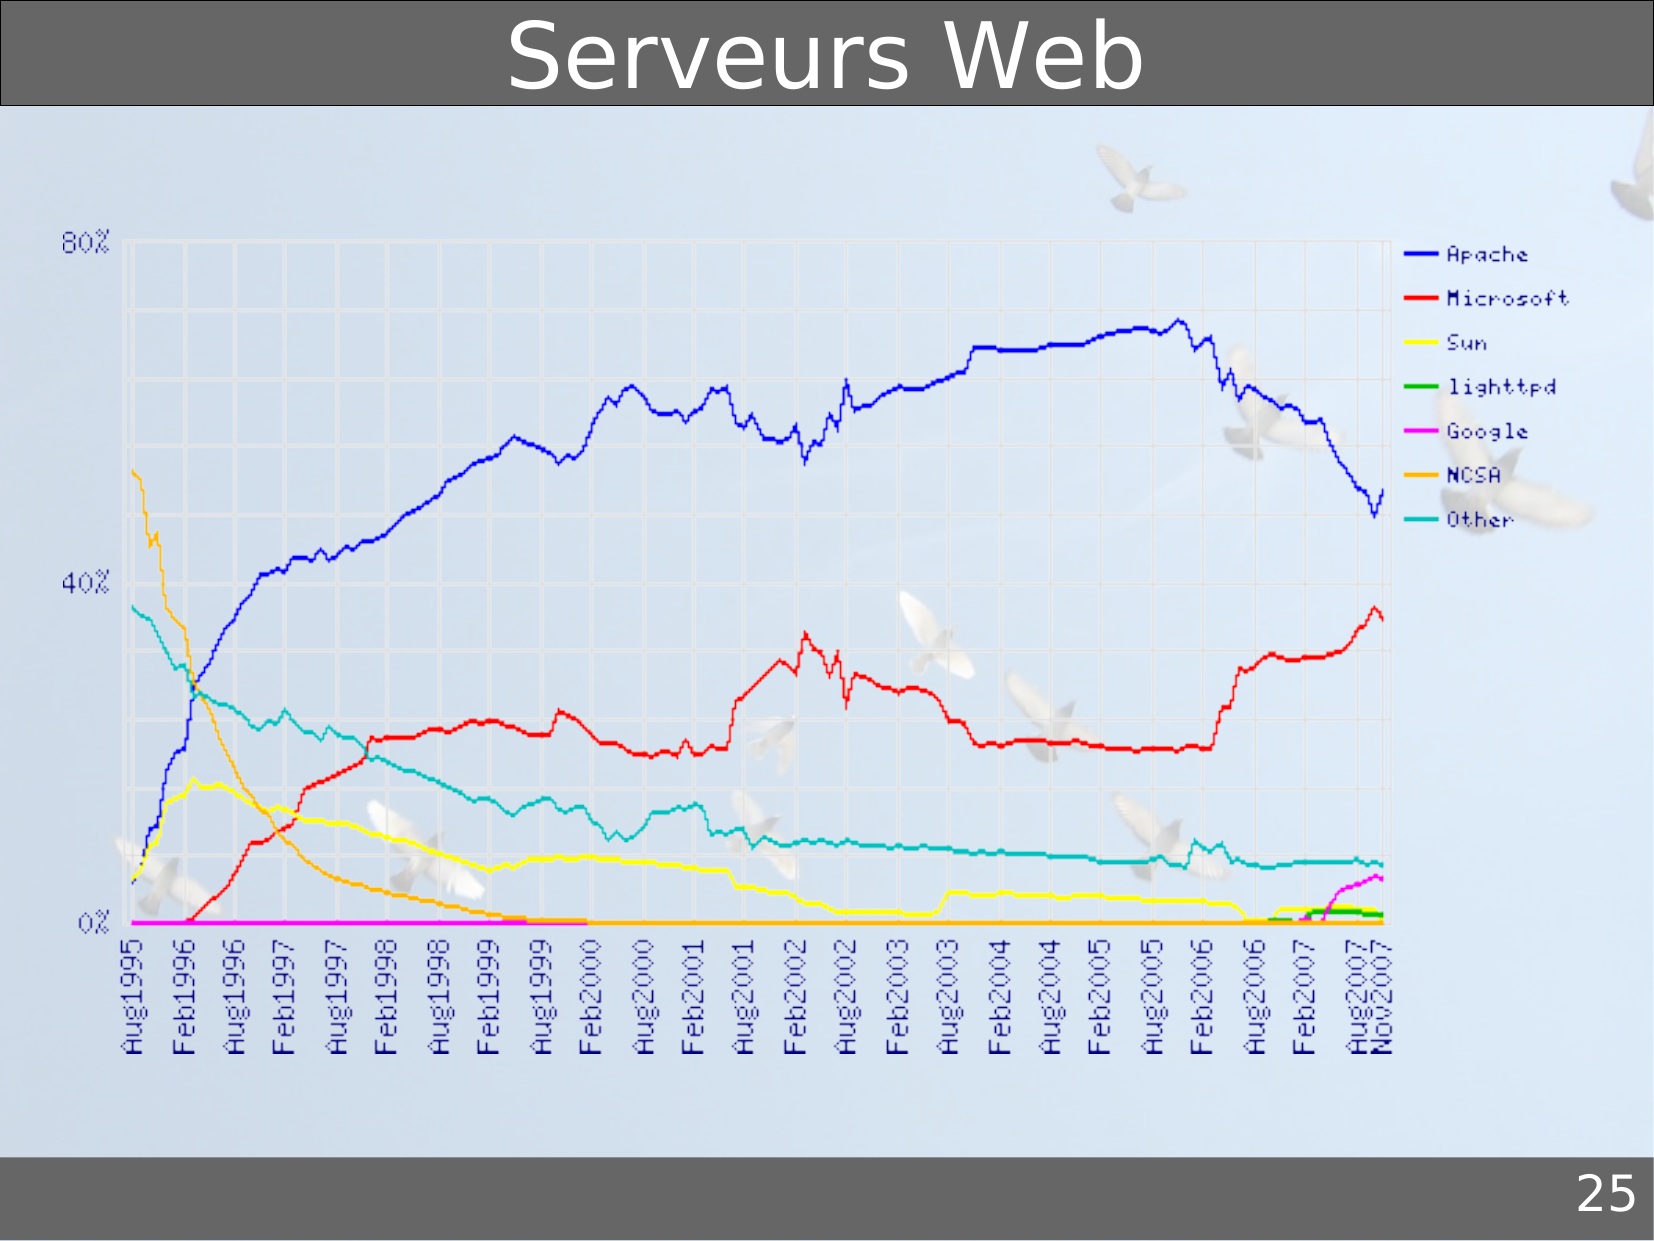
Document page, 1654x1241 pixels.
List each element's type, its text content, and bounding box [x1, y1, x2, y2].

title Serveurs Web [0, 3, 1654, 111]
picture [63, 224, 1584, 1054]
